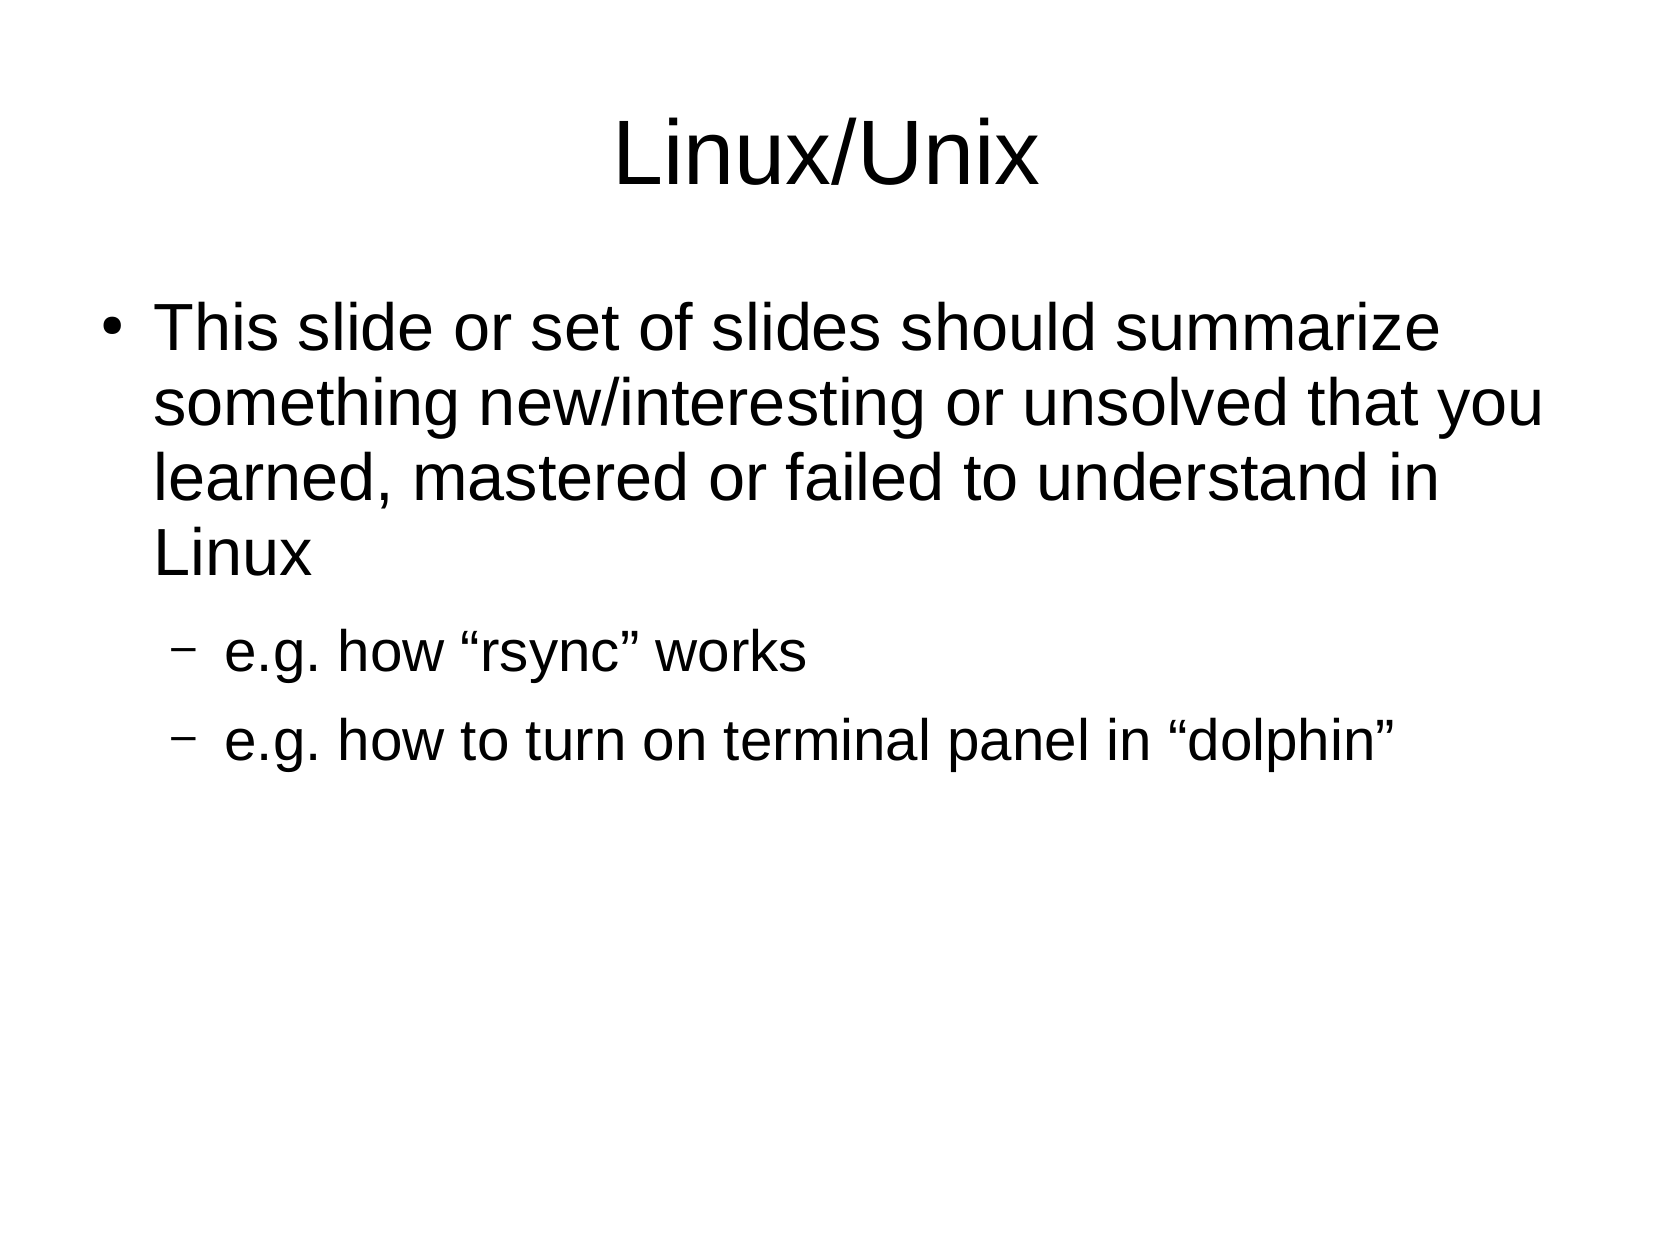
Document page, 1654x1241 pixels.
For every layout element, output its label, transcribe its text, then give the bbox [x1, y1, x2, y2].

list This slide or set of slides should summarize something new/interesting or unsolved that you learned, mastered or failed to understand in Linux e.g. how “rsync” works e.g. how to turn on terminal panel in “dolphin” [82, 290, 1571, 1010]
title Linux/Unix [82, 49, 1571, 257]
